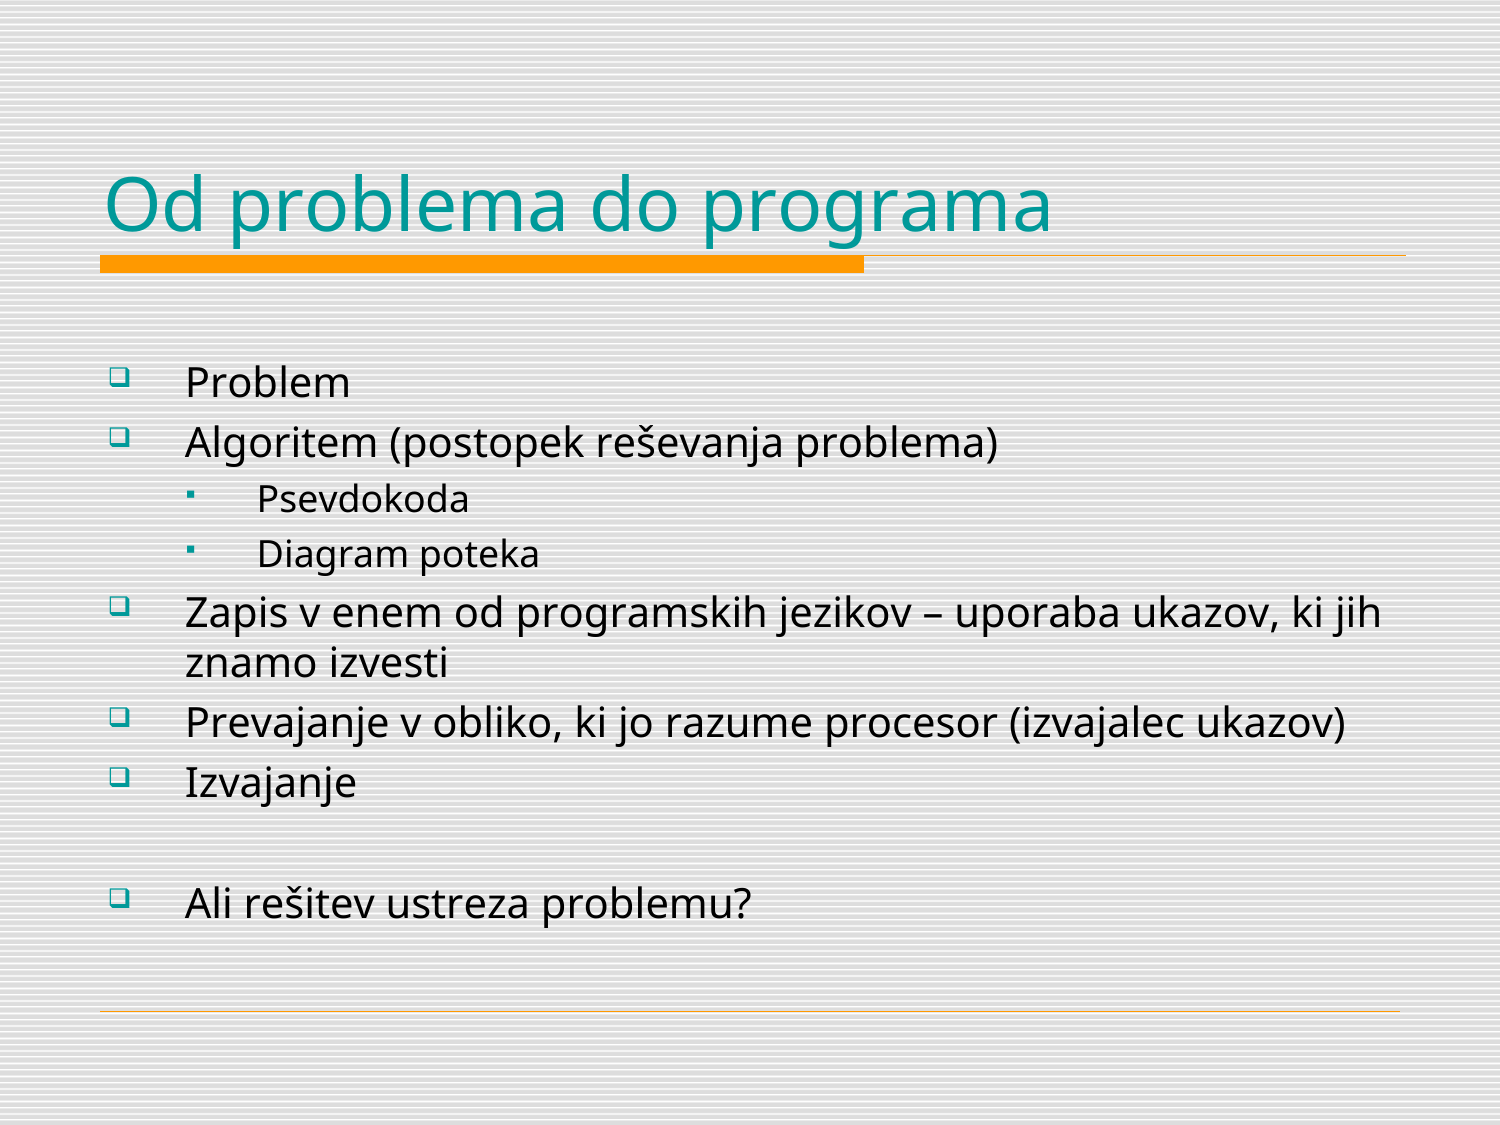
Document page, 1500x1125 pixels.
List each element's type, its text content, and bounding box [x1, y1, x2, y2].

list Problem Algoritem (postopek reševanja problema) Psevdokoda Diagram poteka Zapis v enem od programskih jezikov – uporaba ukazov, ki jih znamo izvesti Prevajanje v obliko, ki jo razume procesor (izvajalec ukazov) Izvajanje Ali rešitev ustreza problemu? [92, 287, 1406, 988]
title Od problema do programa [88, 54, 1401, 255]
picture [0, 0, 1500, 1125]
